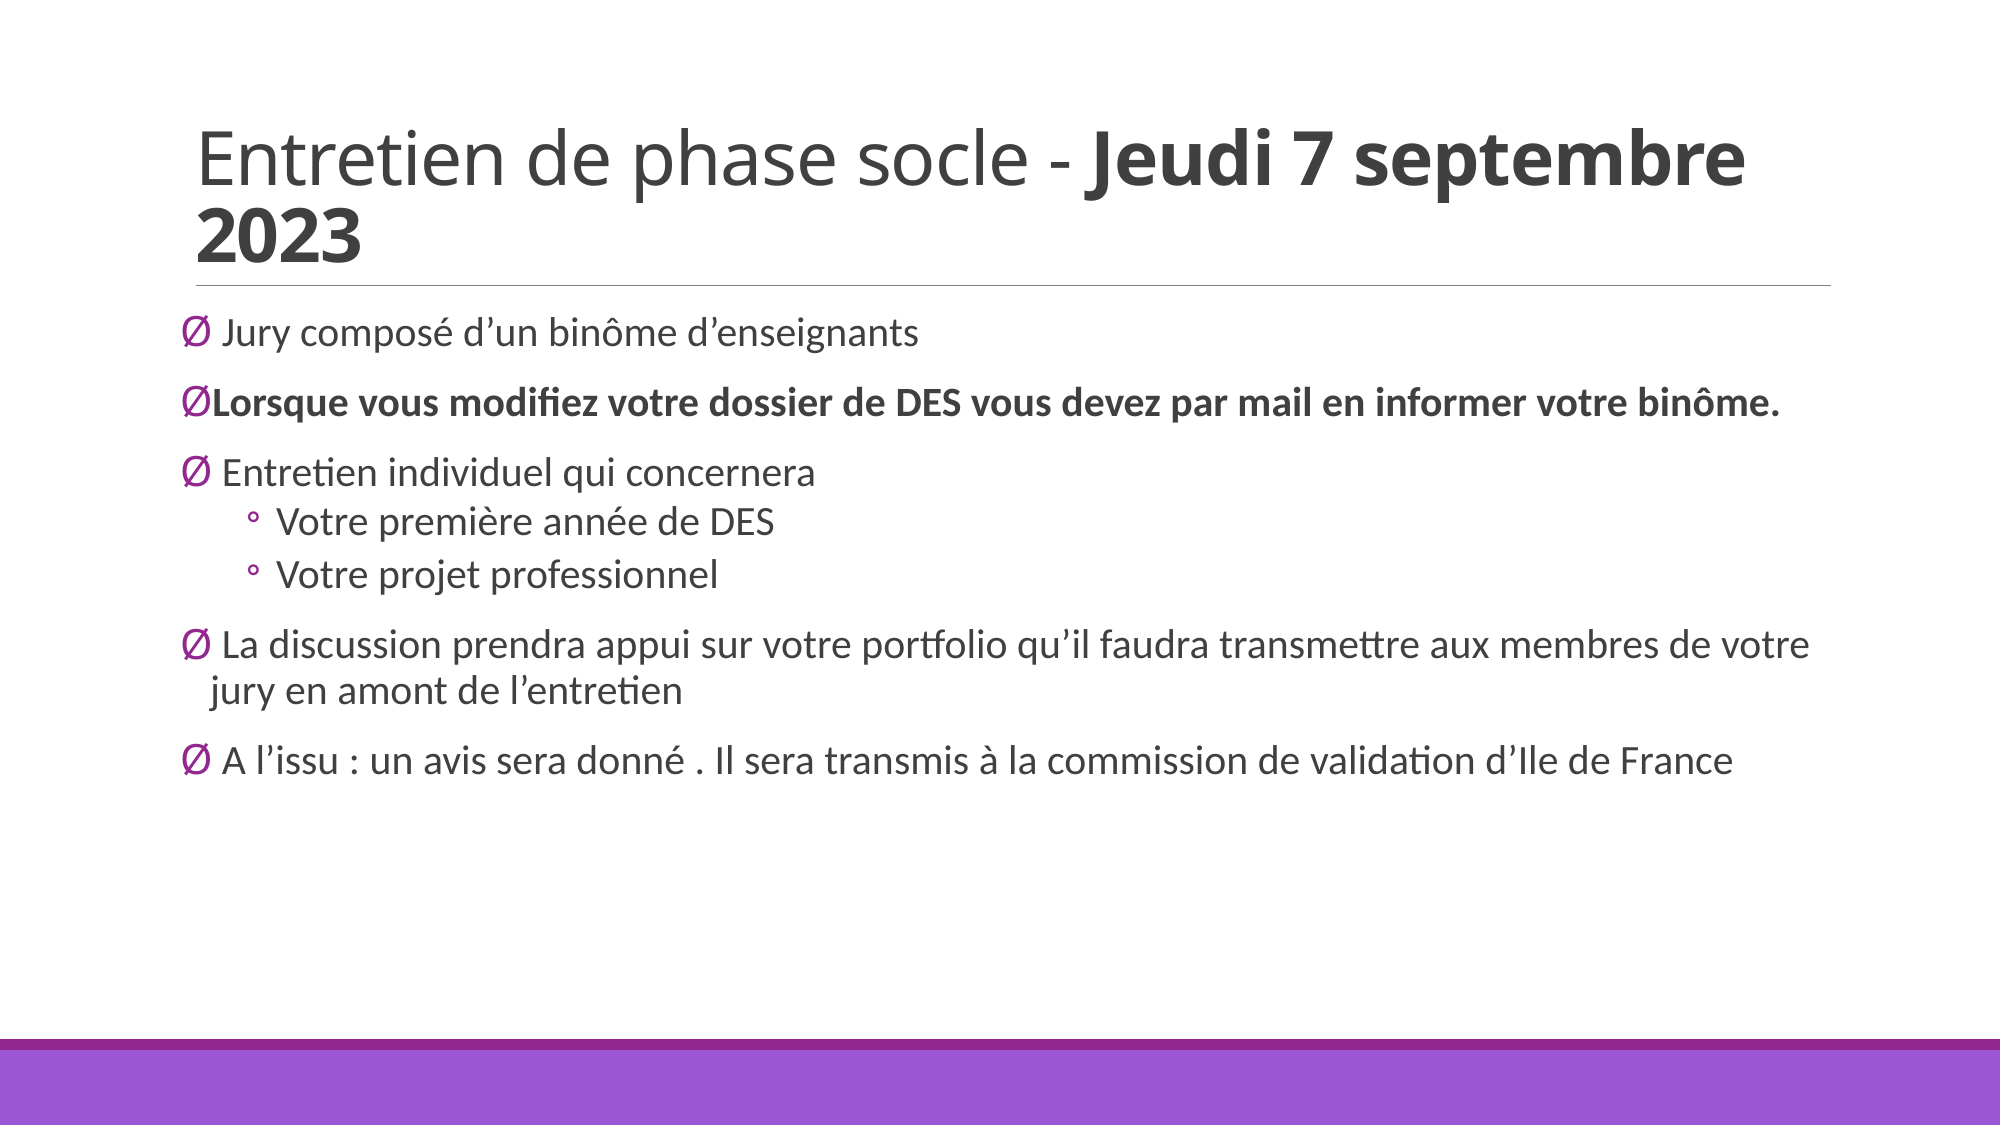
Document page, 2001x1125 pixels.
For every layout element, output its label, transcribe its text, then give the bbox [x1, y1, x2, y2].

title Entretien de phase socle - Jeudi 7 septembre 2023 [180, 47, 1831, 286]
list Jury composé d’un binôme d’enseignants Lorsque vous modifiez votre dossier de DES vous devez par mail en informer votre binôme. Entretien individuel qui concernera Votre première année de DES Votre projet professionnel La discussion prendra appui sur votre portfolio qu’il faudra transmettre aux membres de votre jury en amont de l’entretien A l’issu : un avis sera donné . Il sera transmis à la commission de validation d’Ile de France [180, 302, 1831, 963]
